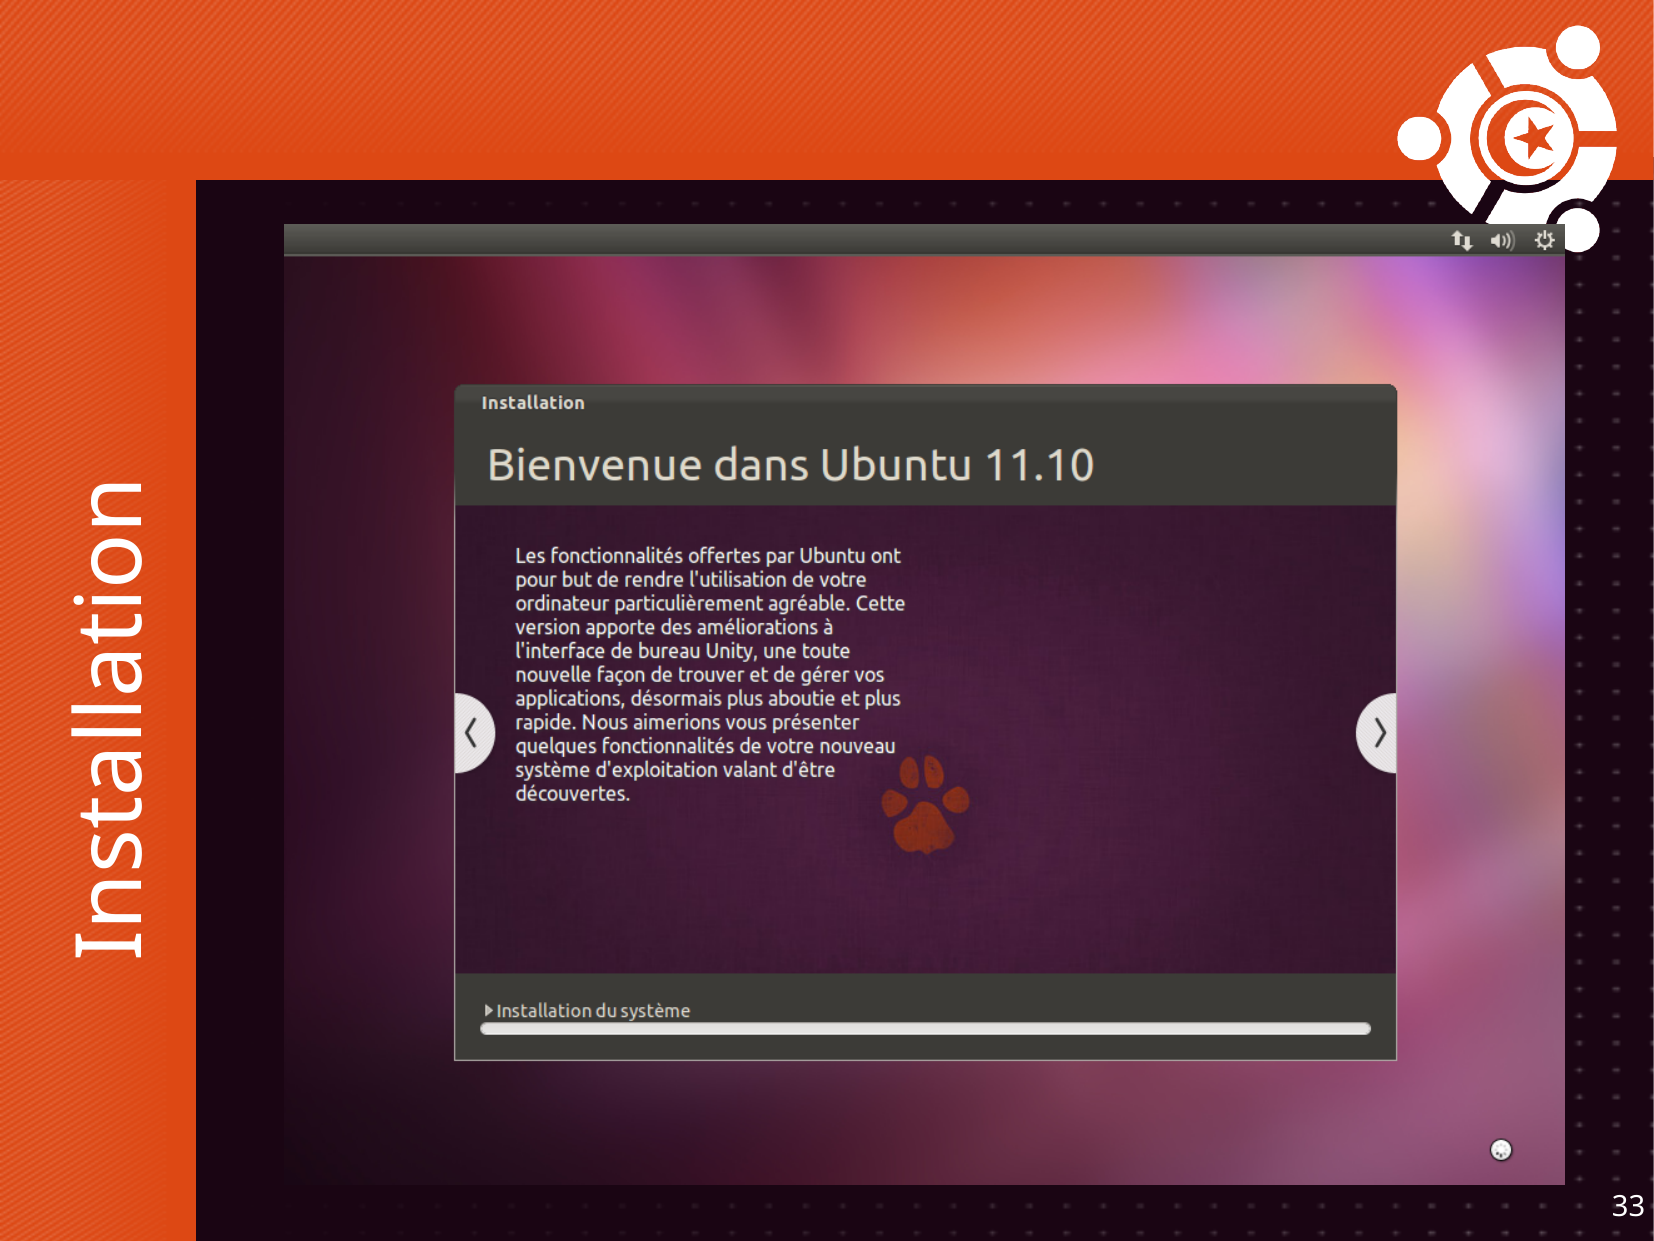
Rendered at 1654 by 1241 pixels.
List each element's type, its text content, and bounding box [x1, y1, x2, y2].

picture [0, 0, 1654, 1241]
title Installation [17, 210, 196, 1229]
